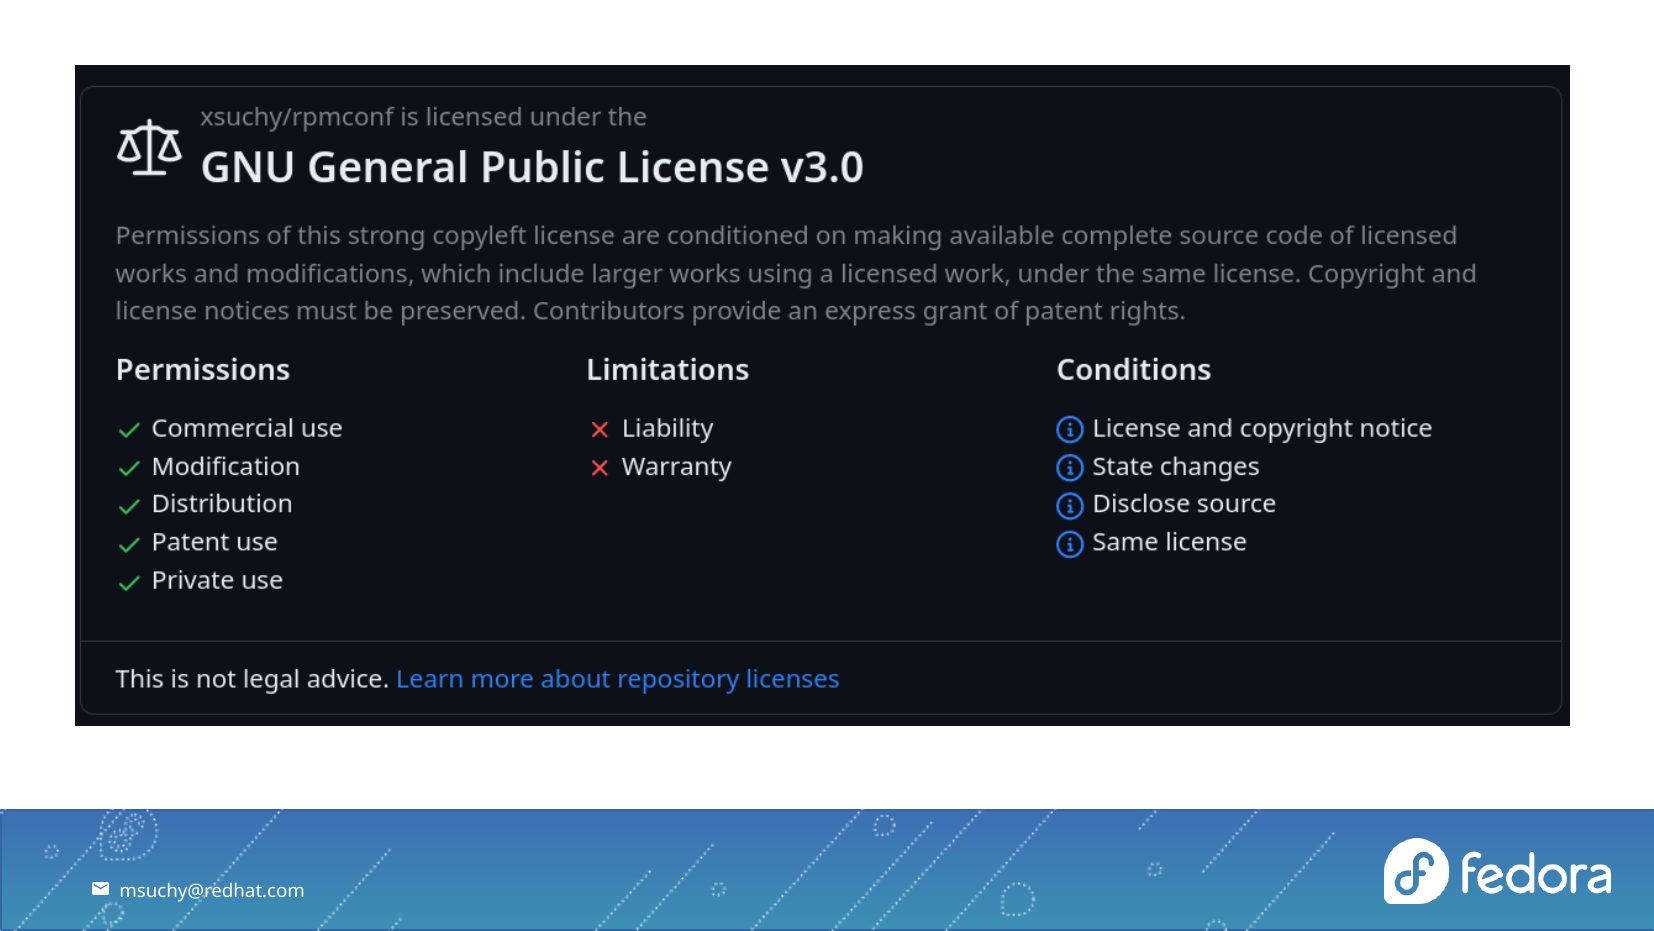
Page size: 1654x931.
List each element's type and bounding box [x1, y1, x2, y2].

picture [1384, 838, 1611, 904]
picture [0, 65, 1570, 931]
